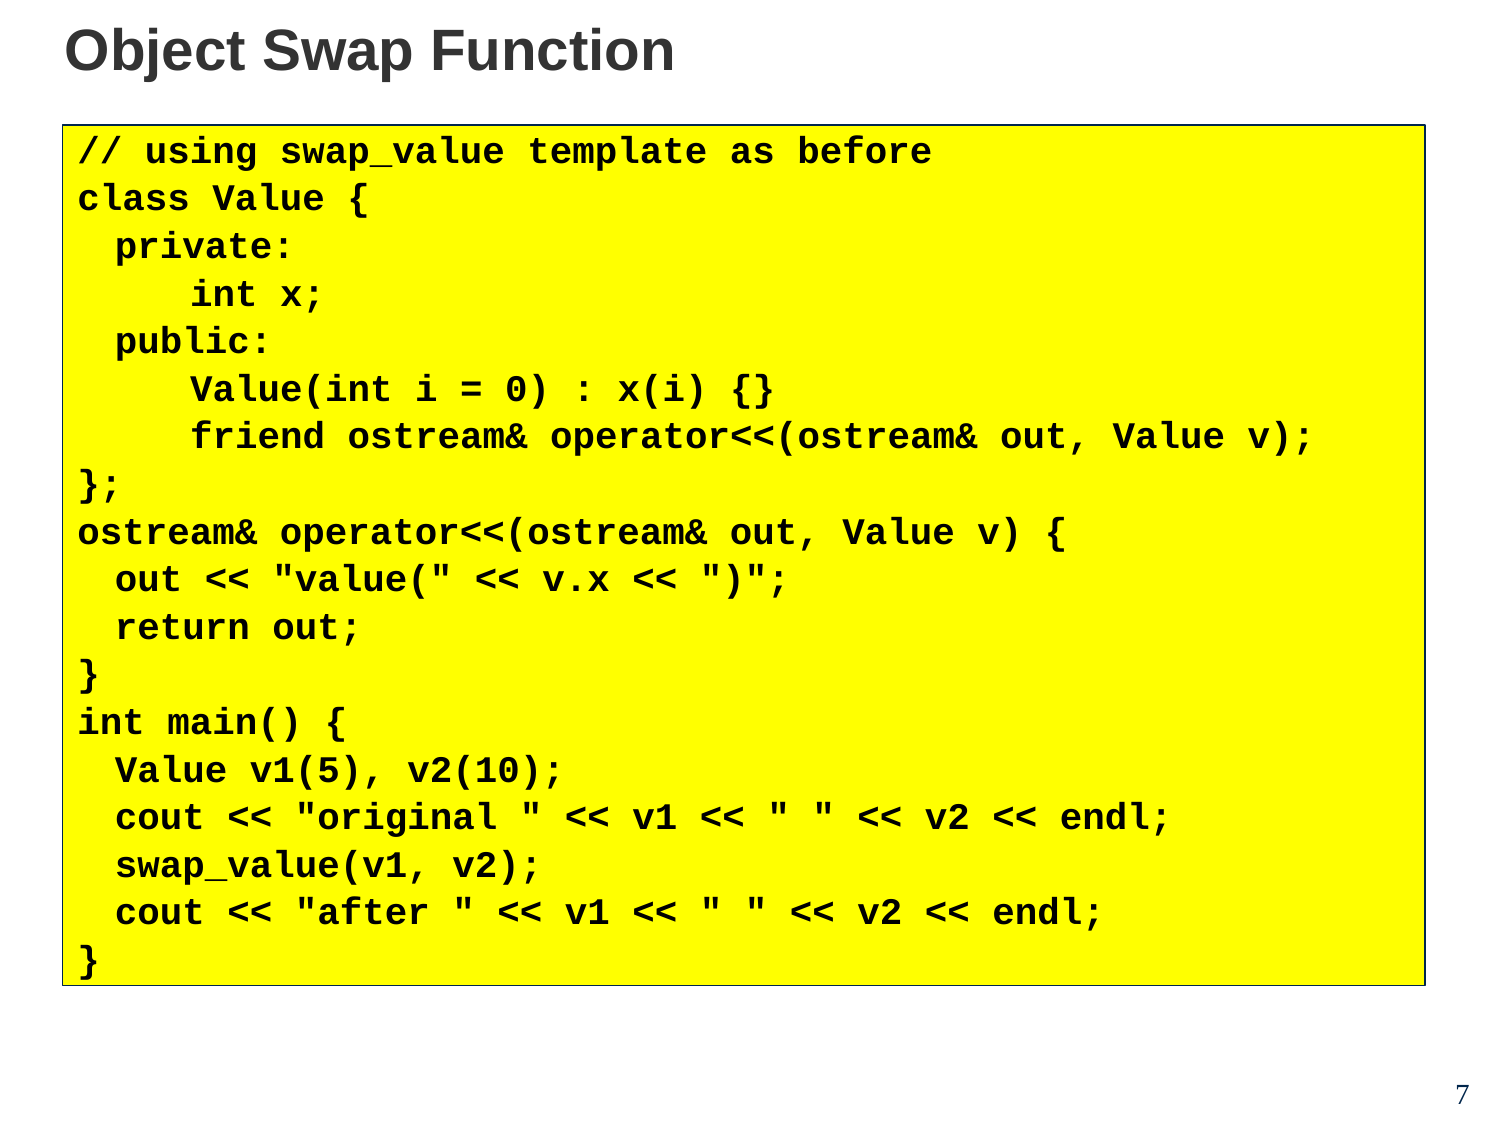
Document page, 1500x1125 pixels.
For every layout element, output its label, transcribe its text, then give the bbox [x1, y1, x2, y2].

title Object Swap Function [50, 0, 1450, 91]
text_box // using swap_value template as before class Value { private: int x; public: Value(int i = 0) : x(i) {} friend ostream& operator<<(ostream& out, Value v); }; ostream& operator<<(ostream& out, Value v) { out << "value(" << v.x << ")"; return out; } int main() { Value v1(5), v2(10); cout << "original " << v1 << " " << v2 << endl; swap_value(v1, v2); cout << "after " << v1 << " " << v2 << endl; } [62, 125, 1426, 993]
